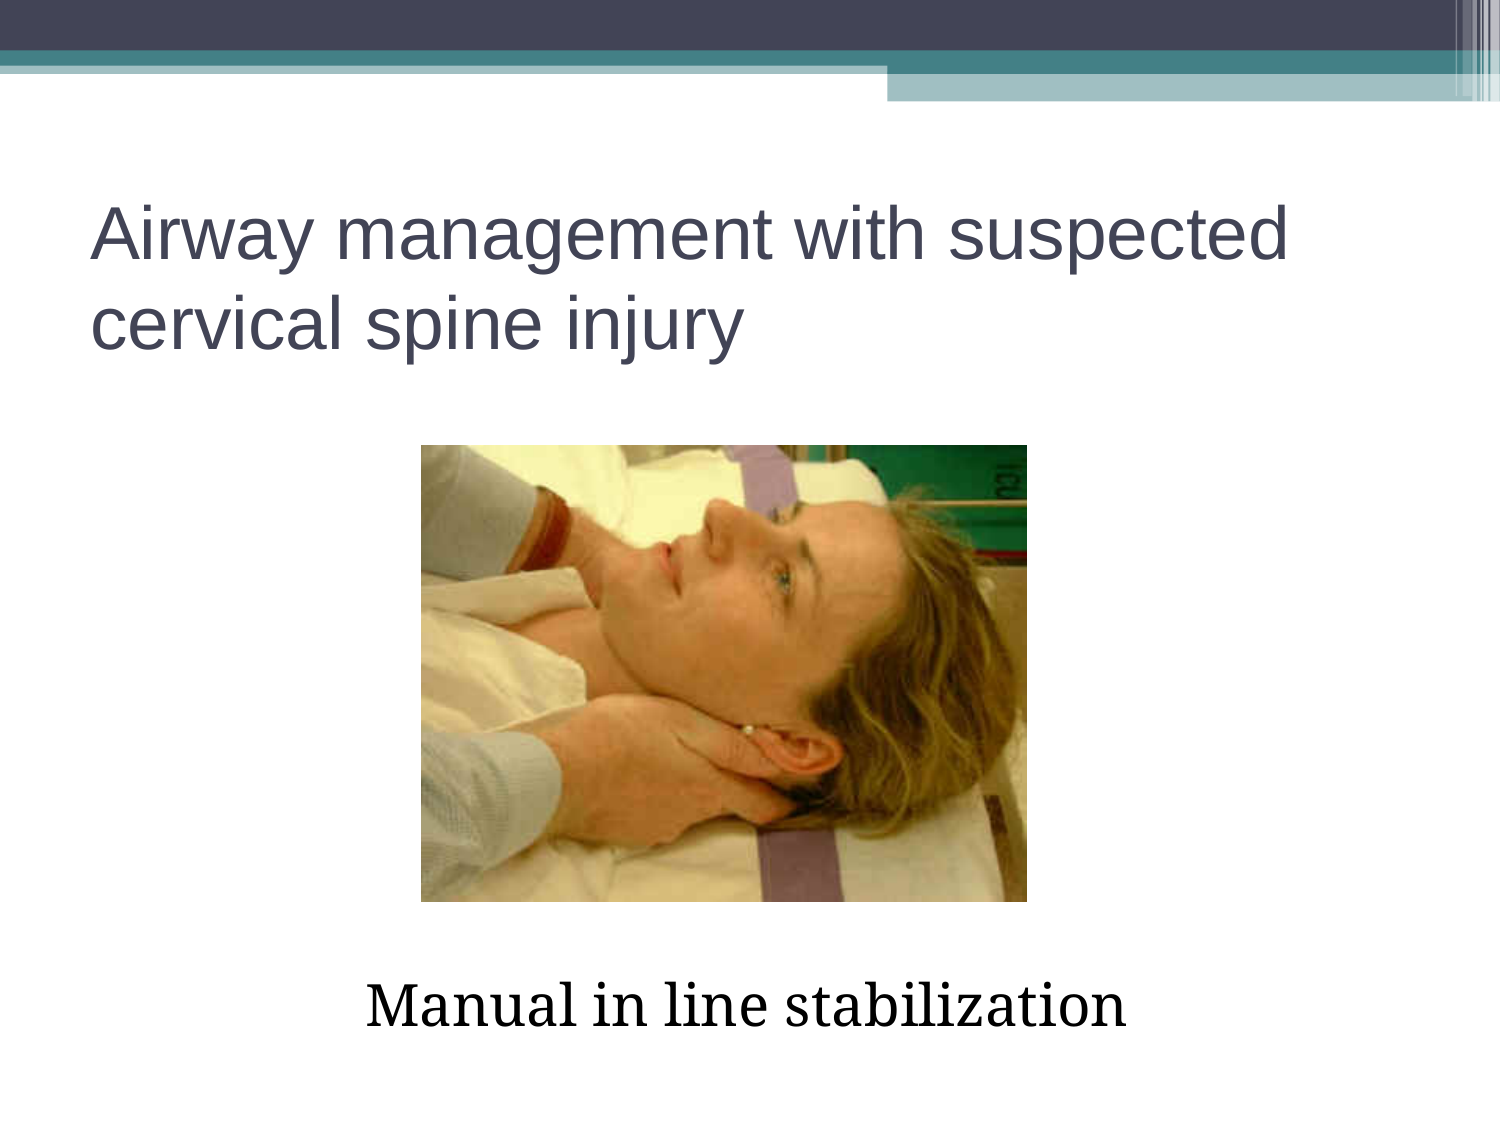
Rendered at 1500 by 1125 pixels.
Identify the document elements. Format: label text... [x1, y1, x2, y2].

text_box Manual in line stabilization [350, 960, 1144, 1047]
picture [421, 445, 1027, 902]
text_box Airway management with suspected cervical spine injury [75, 177, 1426, 373]
